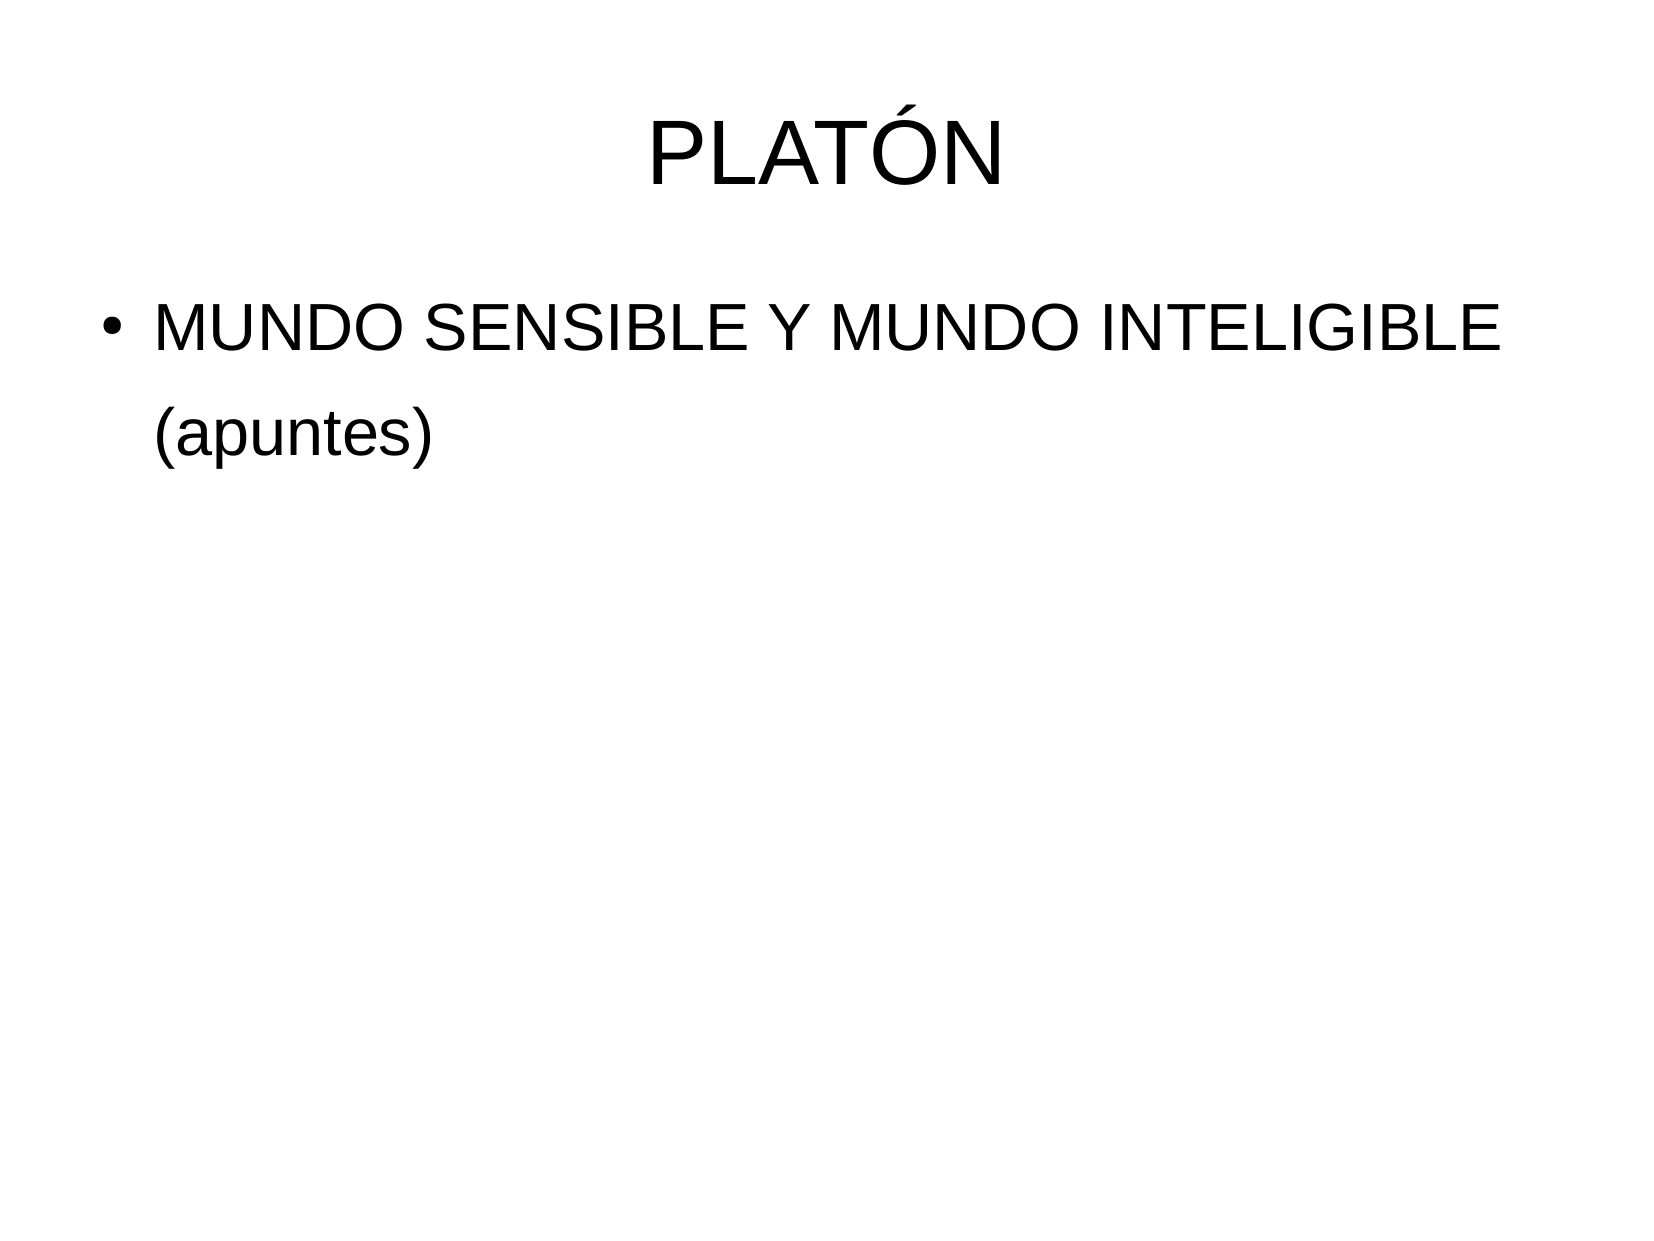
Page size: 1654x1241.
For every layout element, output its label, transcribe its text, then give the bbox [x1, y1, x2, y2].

list MUNDO SENSIBLE Y MUNDO INTELIGIBLE (apuntes) [82, 290, 1571, 1010]
title PLATÓN [82, 49, 1571, 257]
